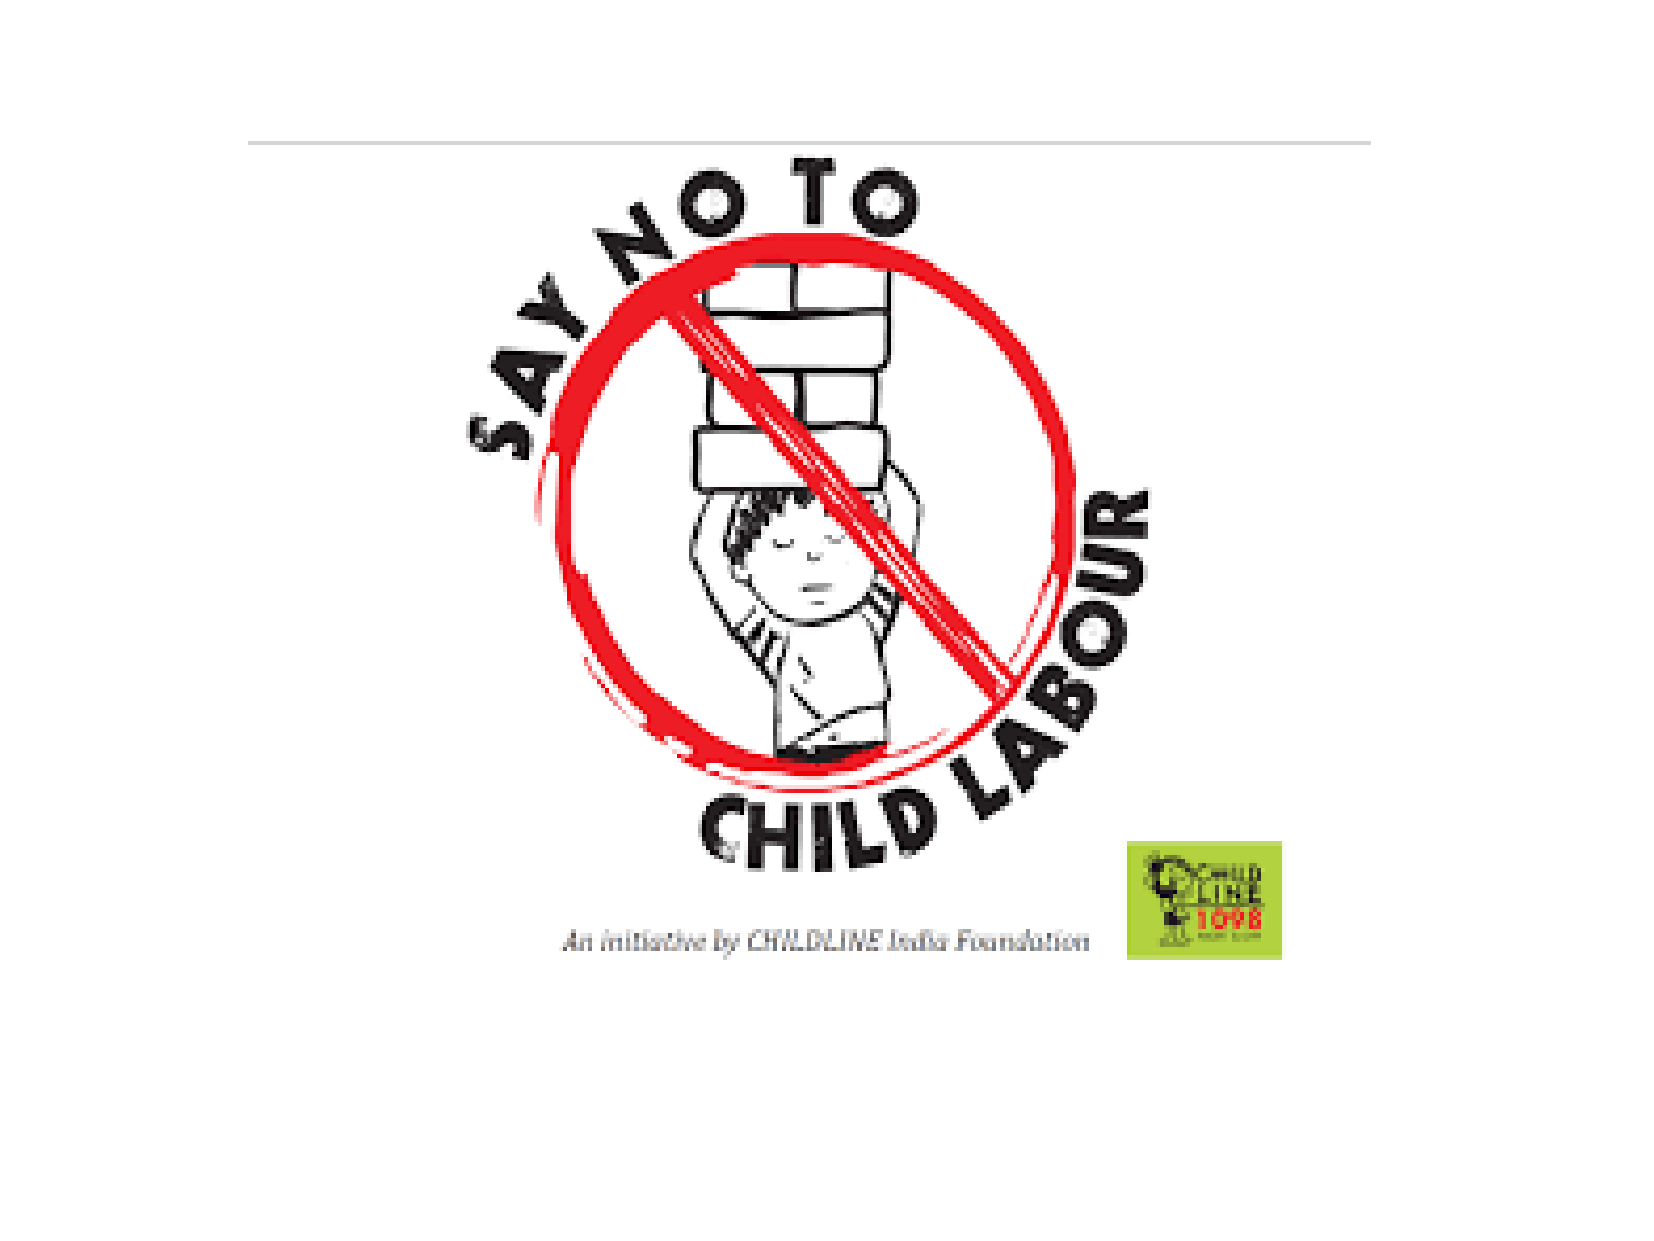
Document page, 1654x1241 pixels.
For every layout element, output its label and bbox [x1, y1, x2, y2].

picture [248, 141, 1371, 969]
